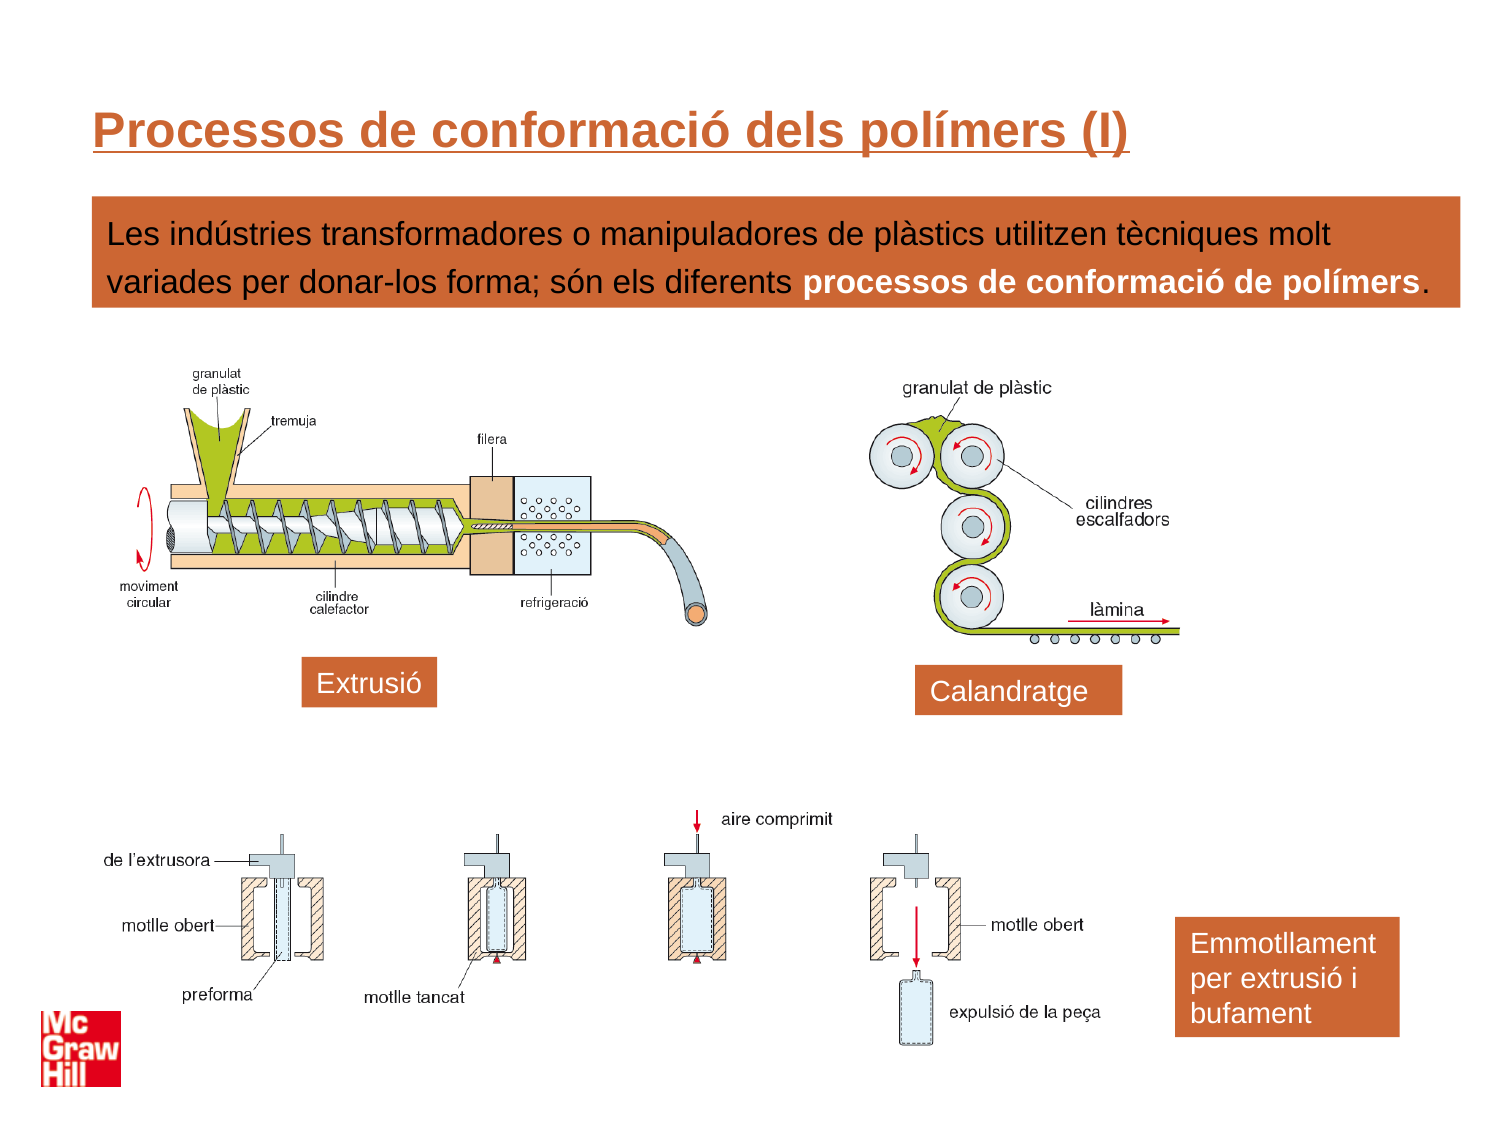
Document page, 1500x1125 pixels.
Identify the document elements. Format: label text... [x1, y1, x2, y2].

text_box Extrusió [301, 656, 438, 708]
chart [41, 1011, 121, 1087]
text_box Processos de conformació dels polímers (I) [78, 90, 1483, 166]
picture [868, 373, 1187, 651]
text_box Les indústries transformadores o manipuladores de plàstics utilitzen tècniques molt variades per donar-los forma; són els diferents processos de conformació de polímers. [91, 196, 1461, 308]
picture [78, 810, 1123, 1047]
text_box Calandratge [915, 664, 1123, 716]
picture [115, 366, 712, 664]
text_box Emmotllament per extrusió i bufament [1175, 916, 1400, 1038]
